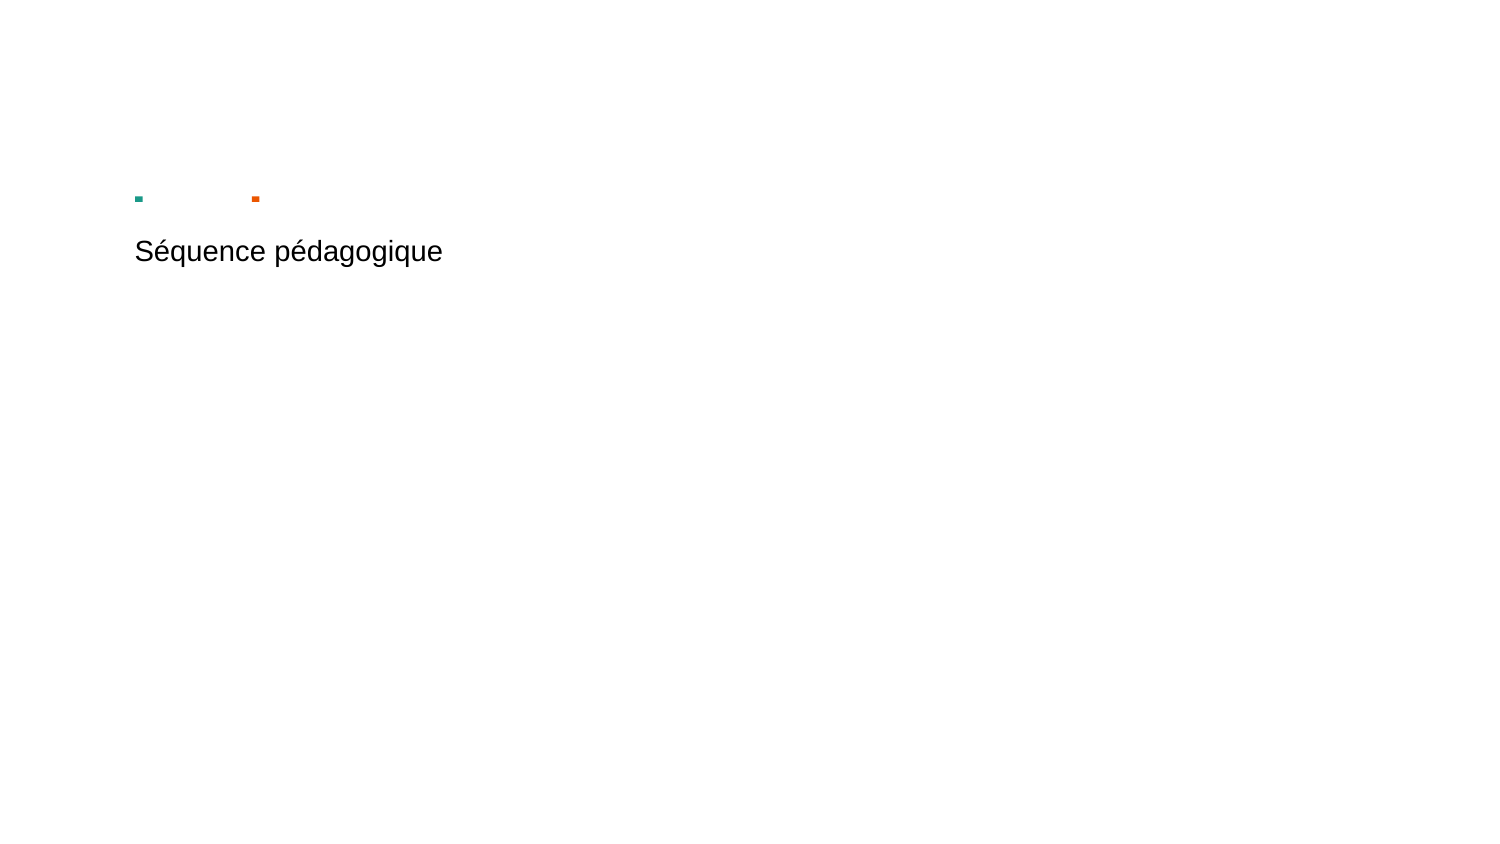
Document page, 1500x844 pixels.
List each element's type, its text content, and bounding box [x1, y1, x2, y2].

title Séquence pédagogique [119, 216, 1381, 490]
